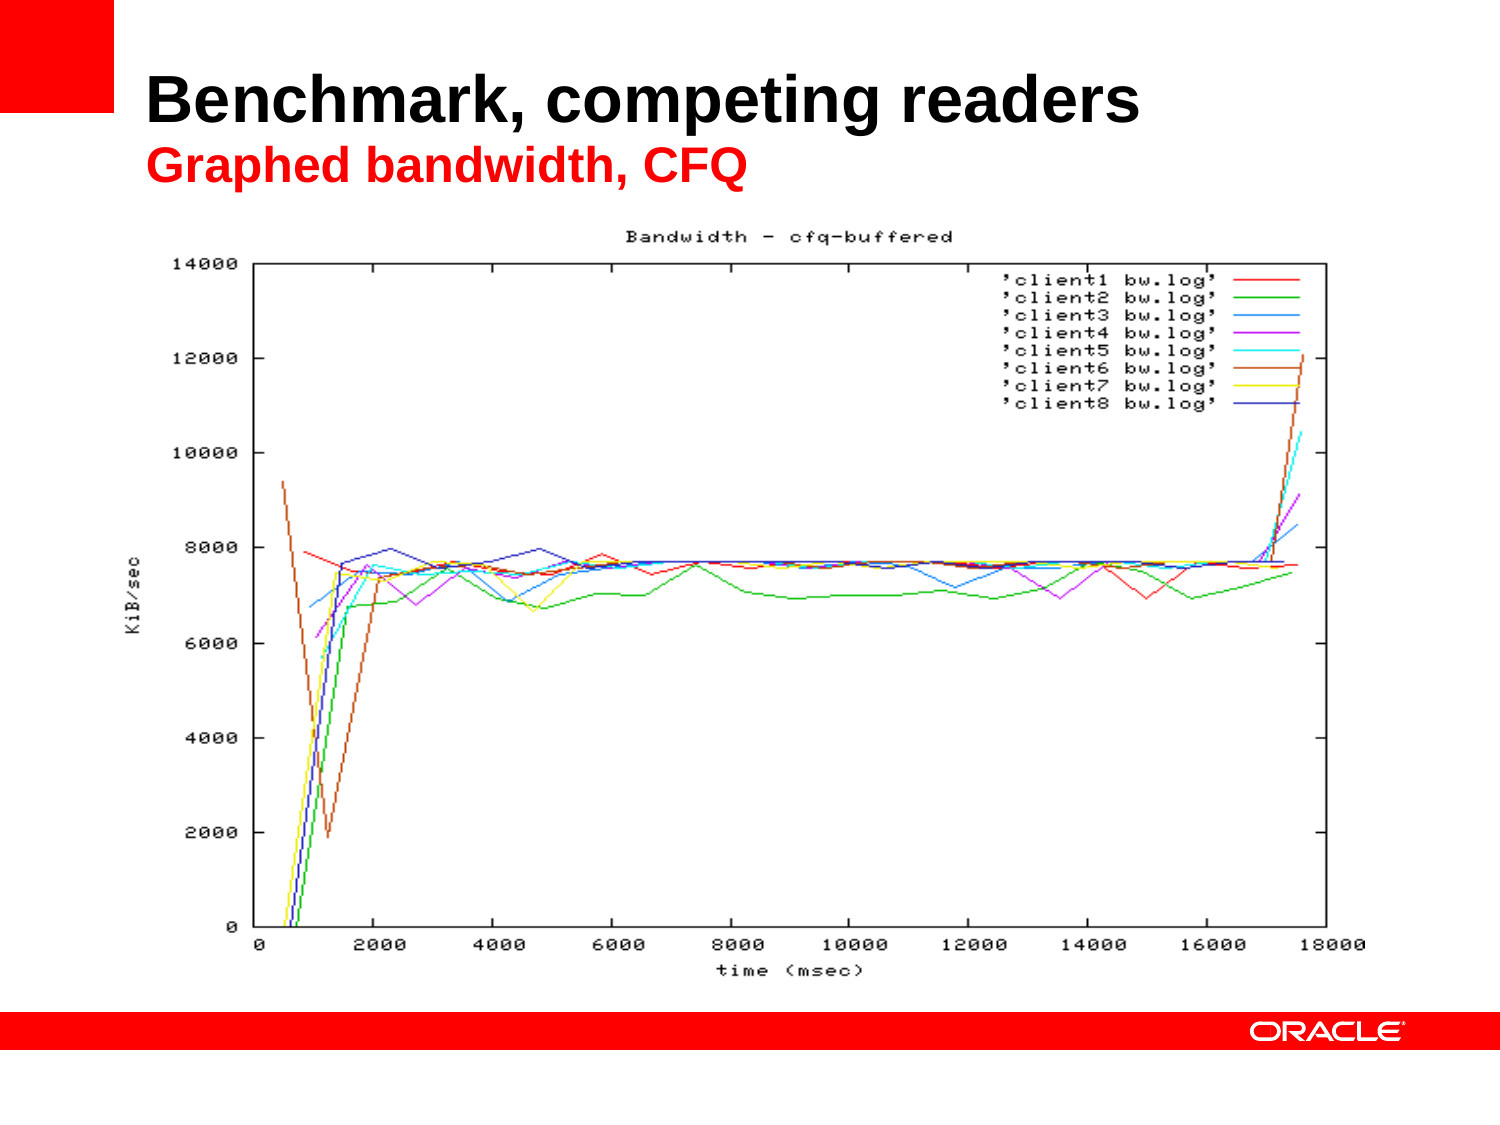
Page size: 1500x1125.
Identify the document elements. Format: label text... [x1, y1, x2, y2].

picture [0, 1012, 1500, 1050]
picture [0, 0, 114, 113]
title Benchmark, competing readers Graphed bandwidth, CFQ [145, 49, 1390, 205]
picture [112, 212, 1365, 981]
